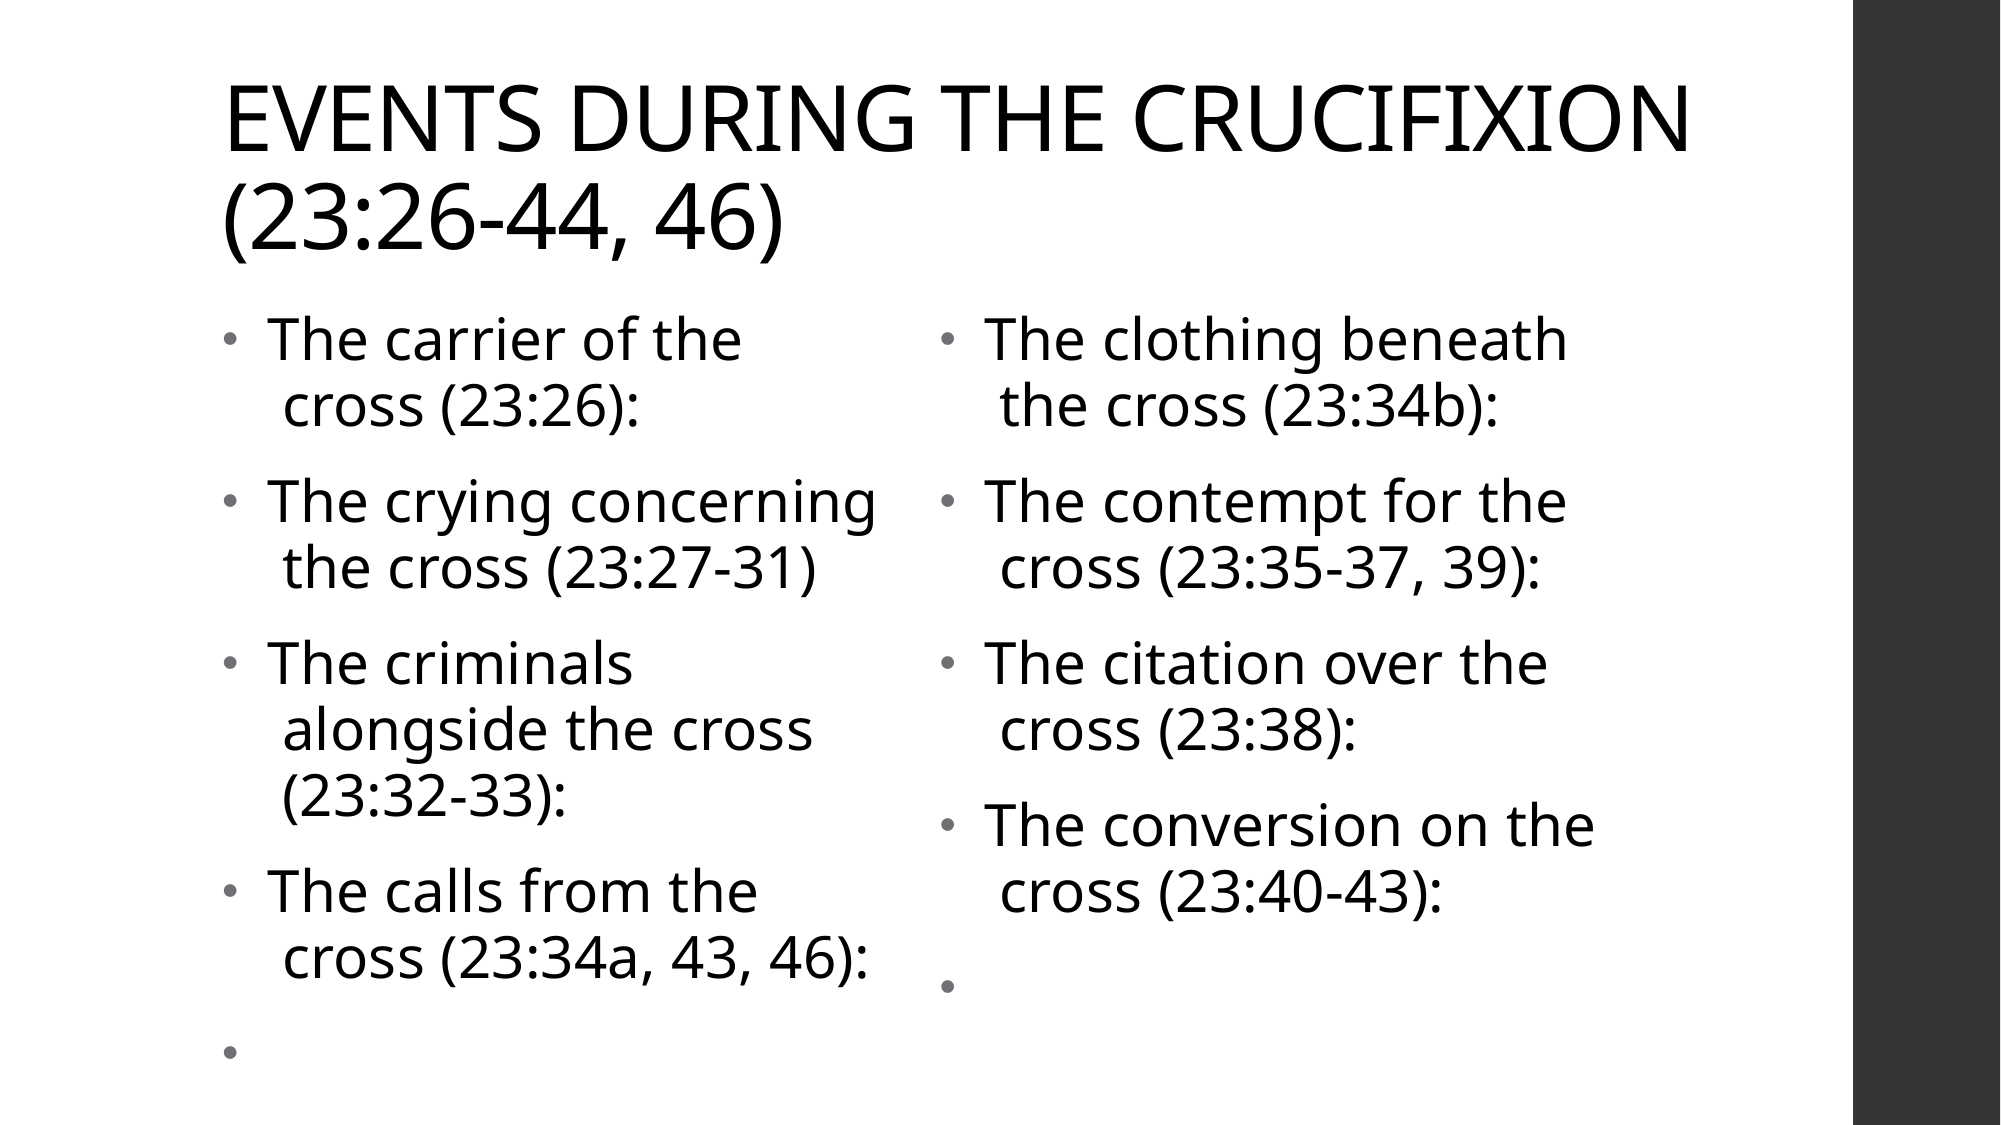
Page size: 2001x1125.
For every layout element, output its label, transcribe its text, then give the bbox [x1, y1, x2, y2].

list The carrier of the cross (23:26): The crying concerning the cross (23:27-31) The criminals alongside the cross (23:32-33): The calls from the cross (23:34a, 43, 46): [207, 299, 900, 1014]
title EVENTS DURING THE CRUCIFIXION (23:26-44, 46) [206, 60, 1797, 278]
list The clothing beneath the cross (23:34b): The contempt for the cross (23:35-37, 39): The citation over the cross (23:38): The conversion on the cross (23:40-43): [924, 299, 1617, 1014]
